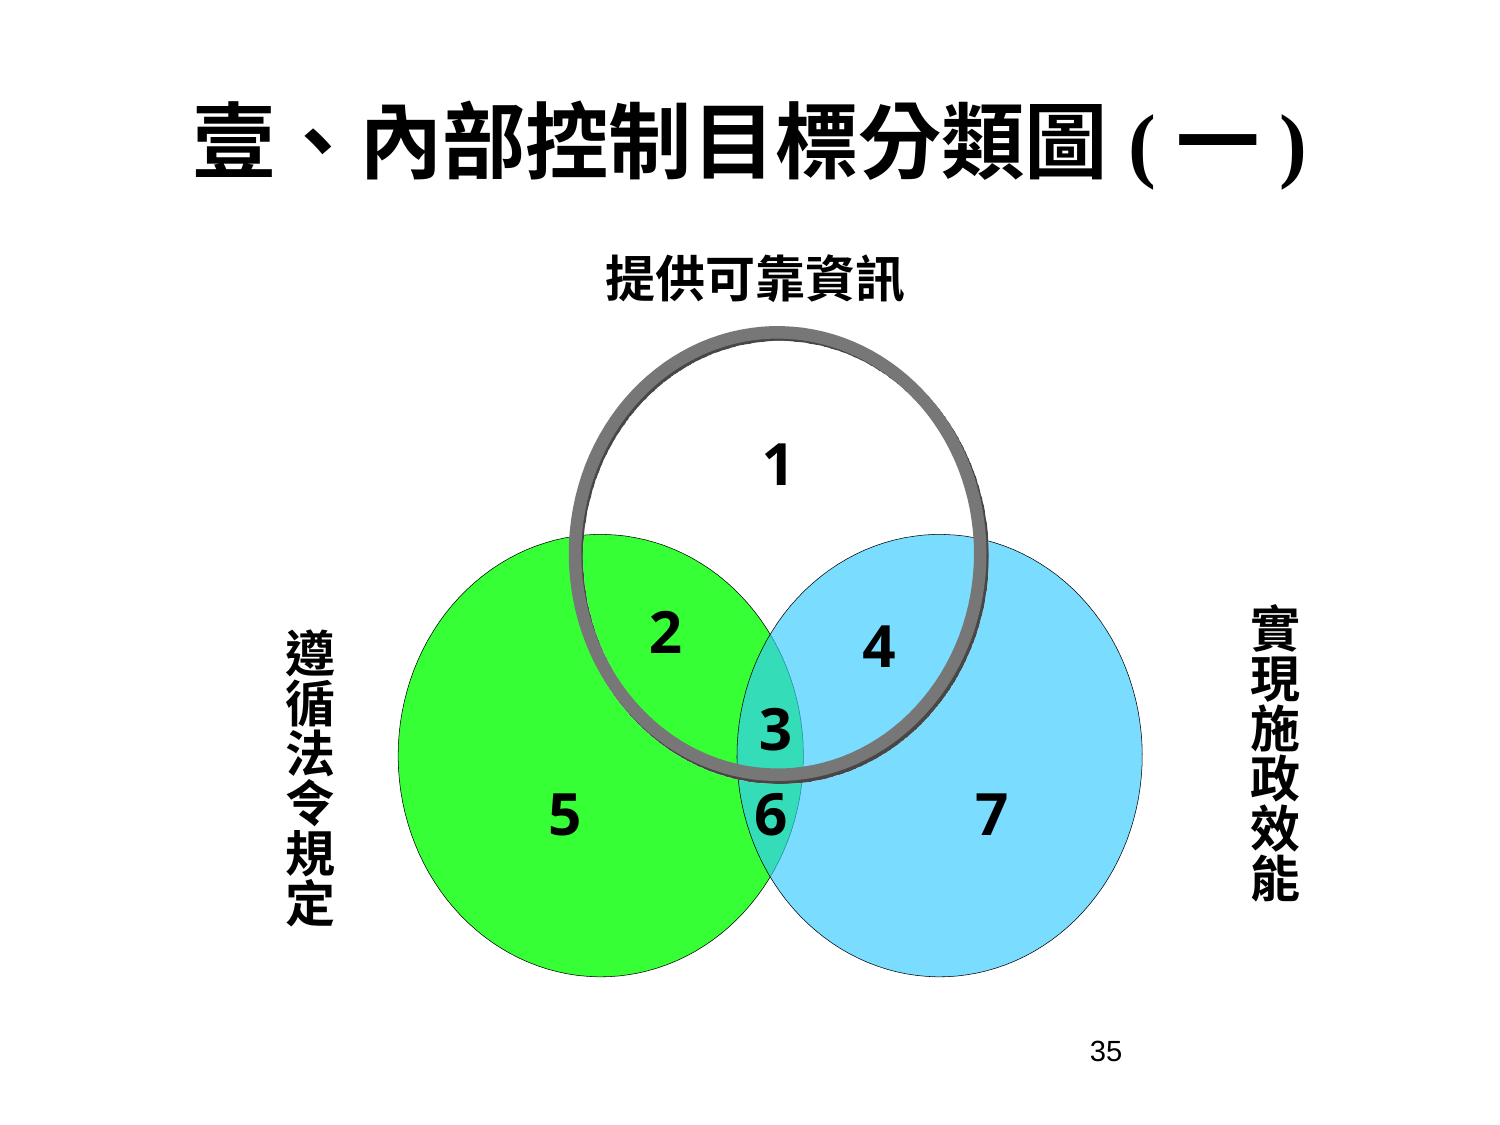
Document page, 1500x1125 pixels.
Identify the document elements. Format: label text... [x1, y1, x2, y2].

text_box 提供可靠資訊 [585, 245, 926, 302]
text_box [583, 534, 973, 764]
text_box 1 [740, 419, 817, 505]
text_box 實現施政效能 [1233, 588, 1306, 919]
title 壹、內部控制目標分類圖(一) [75, 45, 1426, 233]
text_box 4 [841, 601, 917, 687]
text_box 2 [627, 588, 704, 674]
text_box 3 [737, 684, 814, 770]
text_box 7 [953, 769, 1030, 855]
text_box 6 [733, 769, 809, 855]
text_box 5 [527, 769, 603, 855]
text_box 遵循法令規定 [259, 612, 341, 944]
text_box [398, 537, 1143, 977]
text_box 35 [1074, 1024, 1426, 1103]
